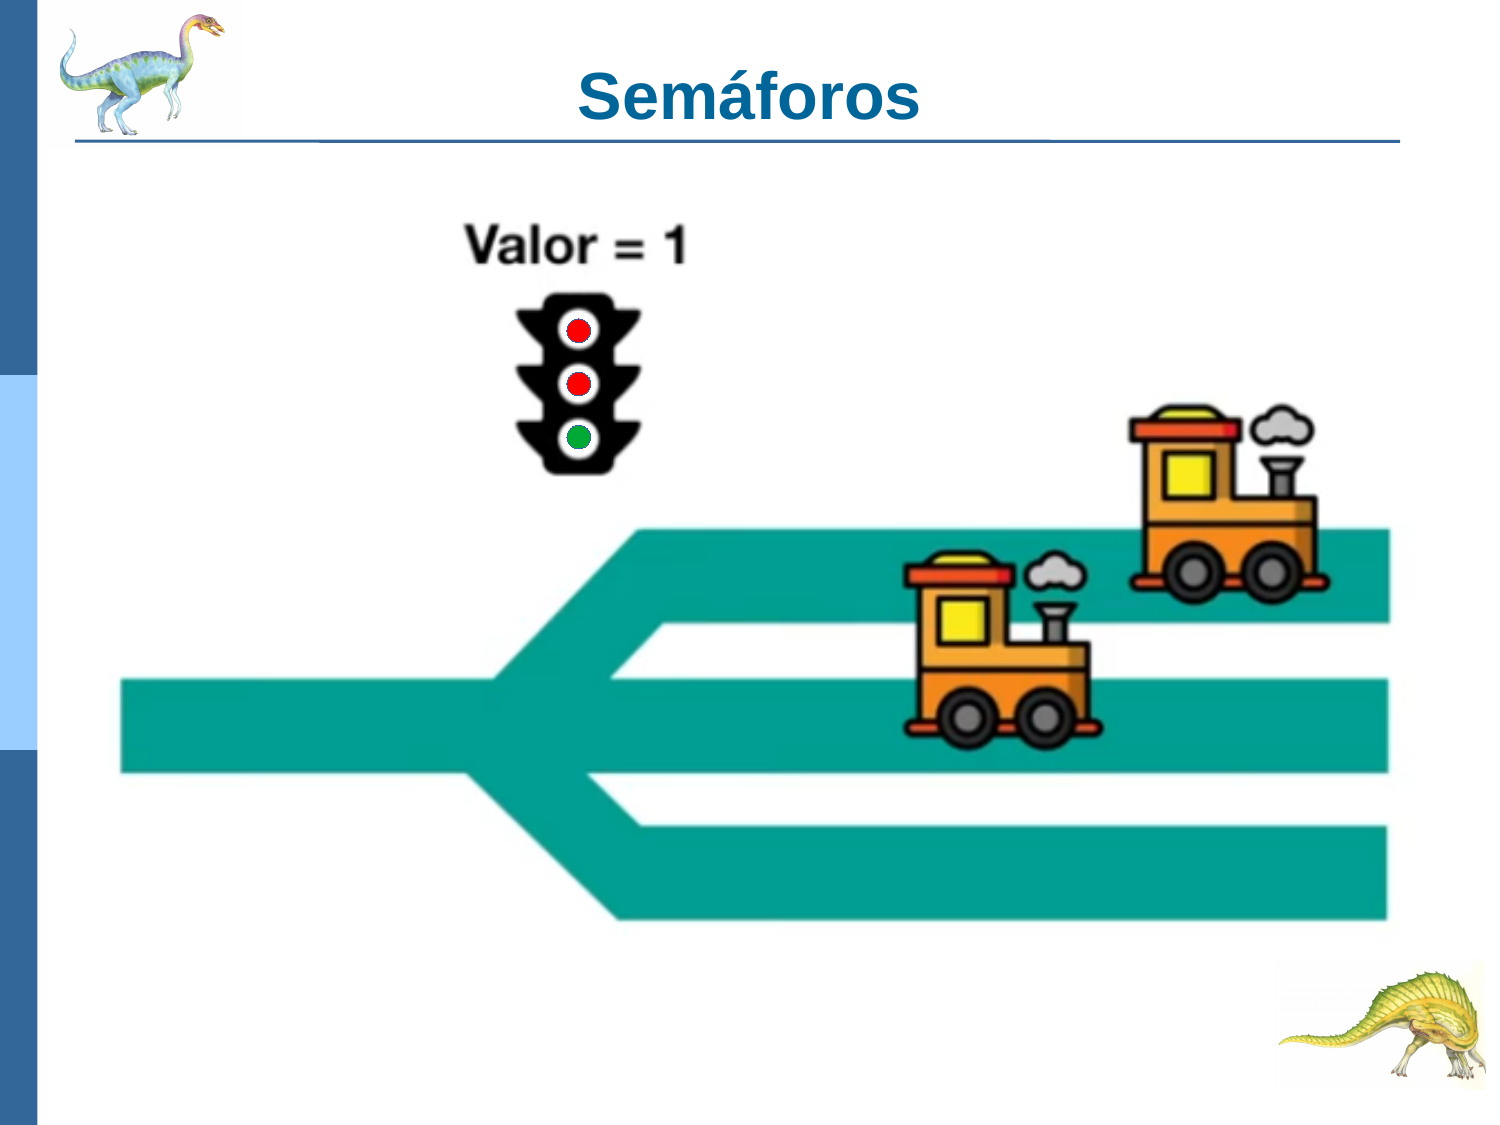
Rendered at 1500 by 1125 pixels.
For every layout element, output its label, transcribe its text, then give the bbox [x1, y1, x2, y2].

picture [46, 0, 243, 149]
text_box Semáforos [75, 45, 1426, 141]
text_box [566, 318, 591, 343]
text_box [566, 425, 591, 449]
picture [1275, 959, 1486, 1090]
picture [94, 188, 1418, 944]
text_box [566, 372, 591, 396]
